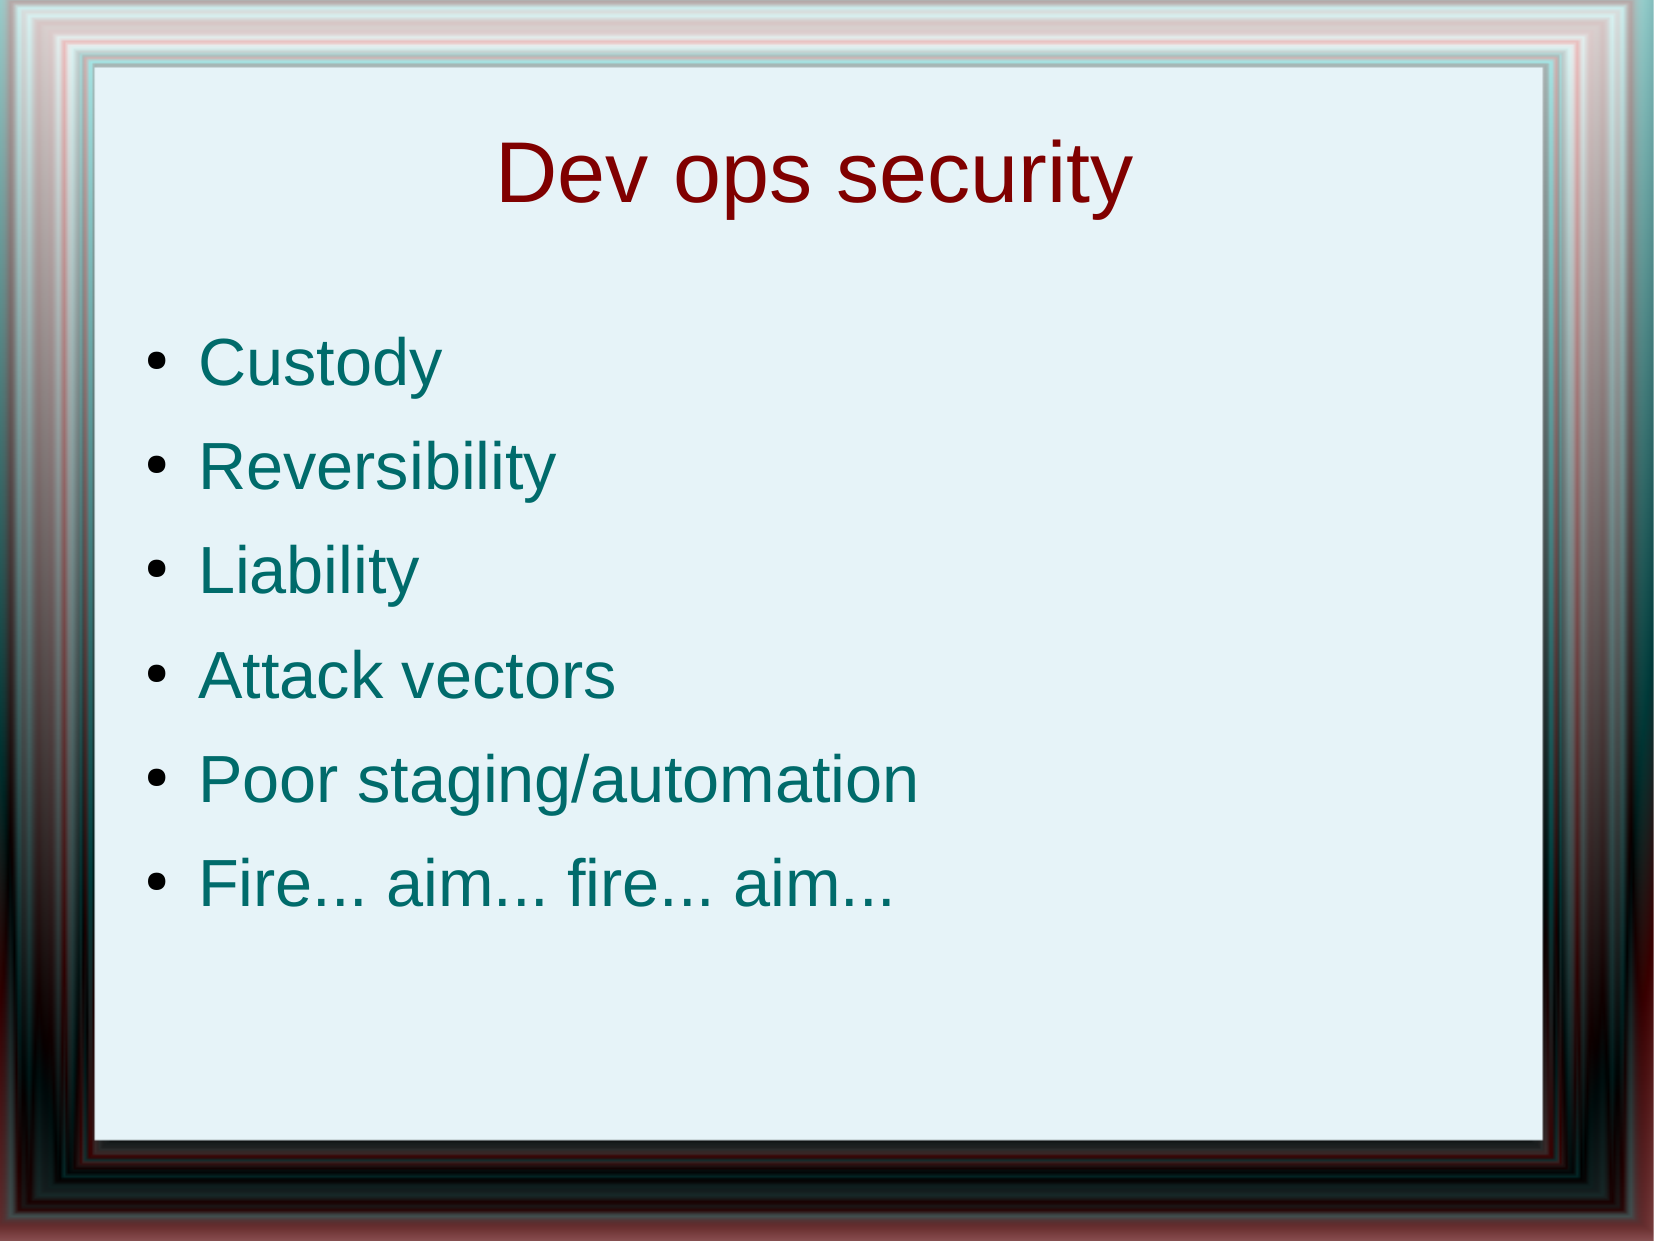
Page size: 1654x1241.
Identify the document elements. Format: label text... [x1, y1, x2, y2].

title Dev ops security [118, 88, 1536, 257]
list Custody Reversibility Liability Attack vectors Poor staging/automation Fire... aim... fire... aim... [127, 324, 1516, 945]
picture [0, 0, 1654, 1241]
